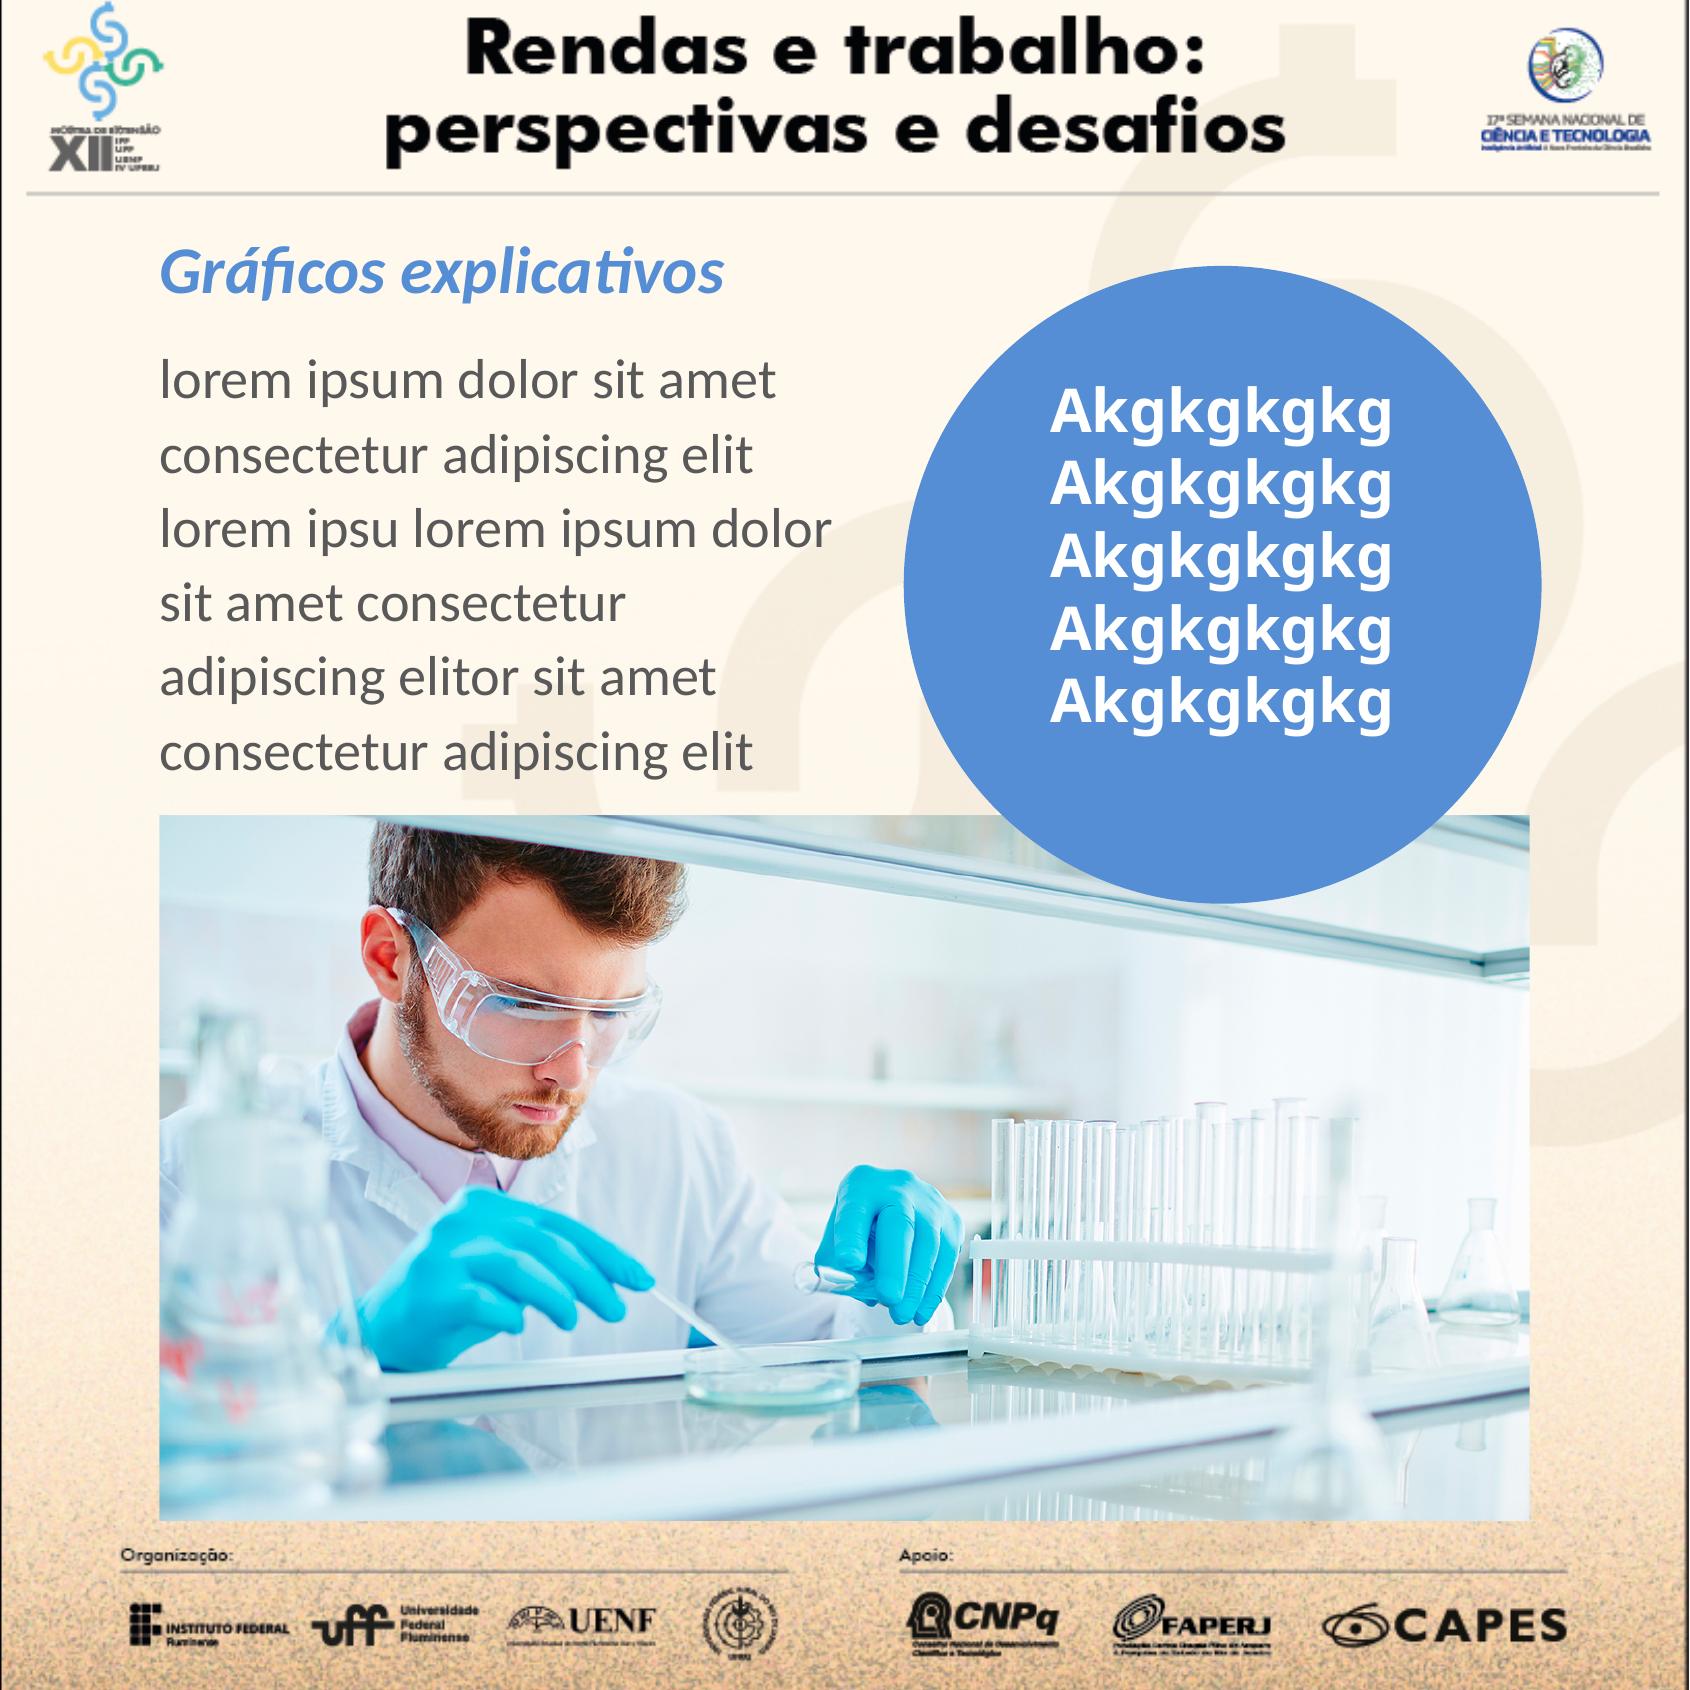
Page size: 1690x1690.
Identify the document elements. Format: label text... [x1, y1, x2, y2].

text_box Akgkgkgkg Akgkgkgkg Akgkgkgkg Akgkgkgkg Akgkgkgkg [998, 372, 1447, 807]
picture [0, 0, 1689, 1690]
text_box [903, 265, 1542, 904]
title Gráficos explicativos [159, 226, 1530, 309]
list lorem ipsum dolor sit amet consectetur adipiscing elit lorem ipsu lorem ipsum dolor sit amet consectetur adipiscing elitor sit amet consectetur adipiscing elit [159, 335, 845, 786]
